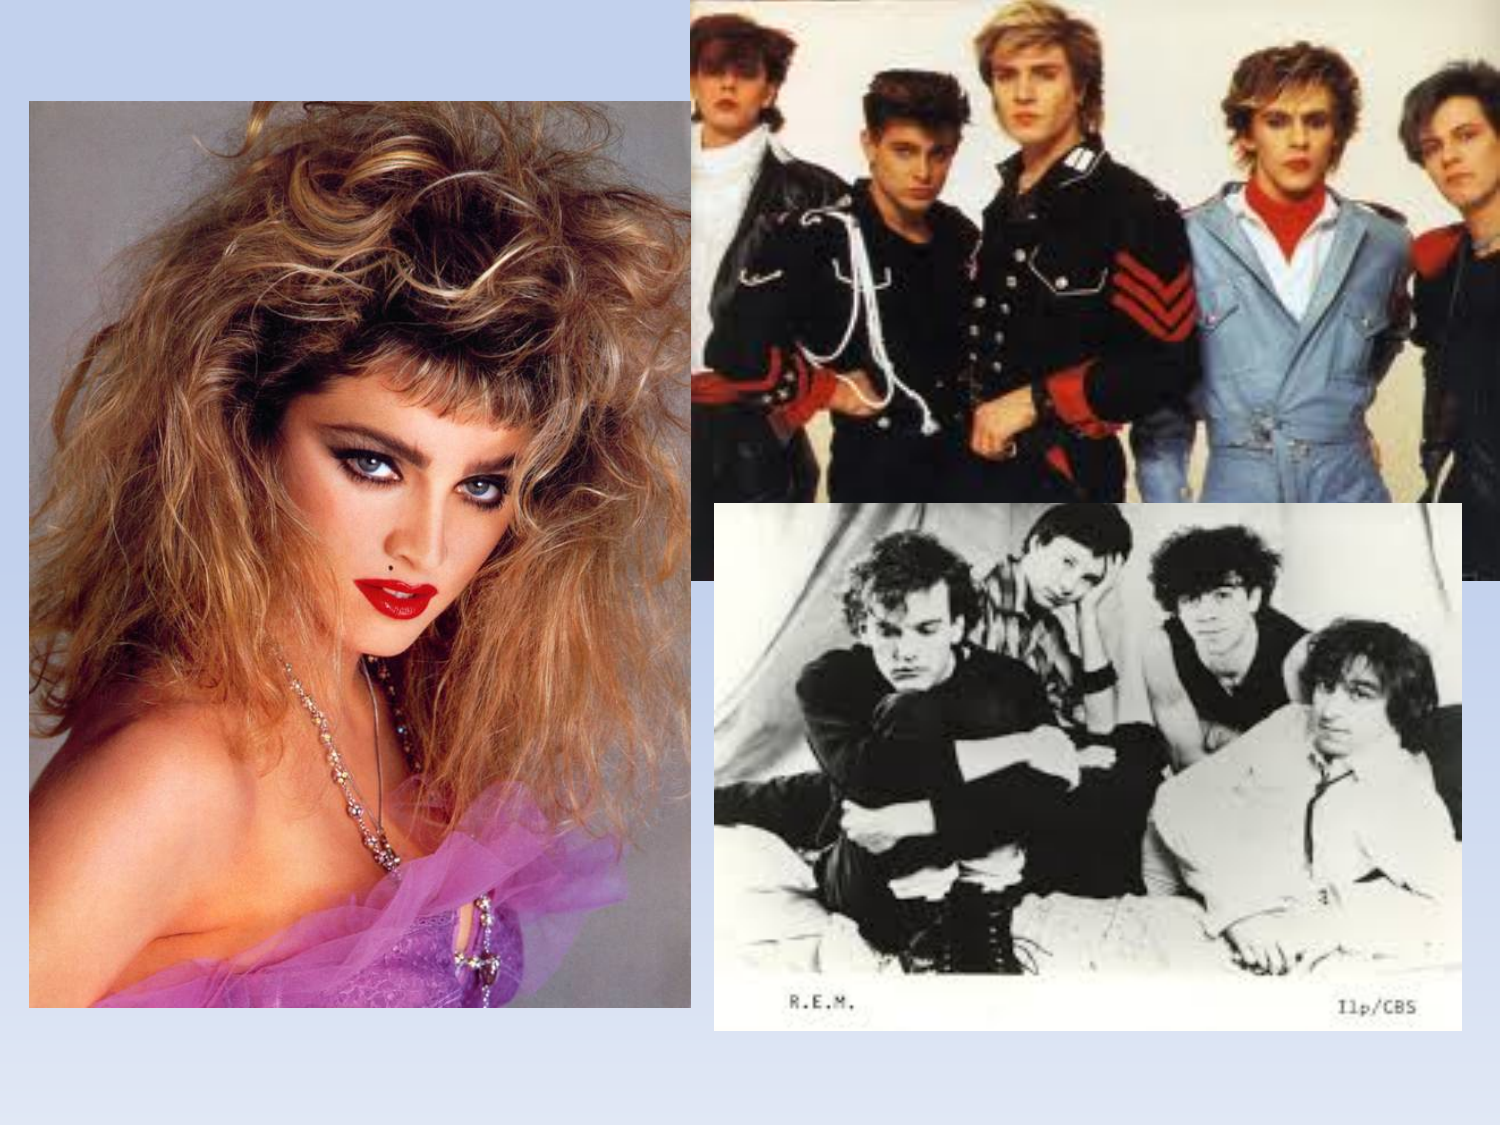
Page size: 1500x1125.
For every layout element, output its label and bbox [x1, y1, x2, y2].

picture [29, 0, 1500, 1031]
